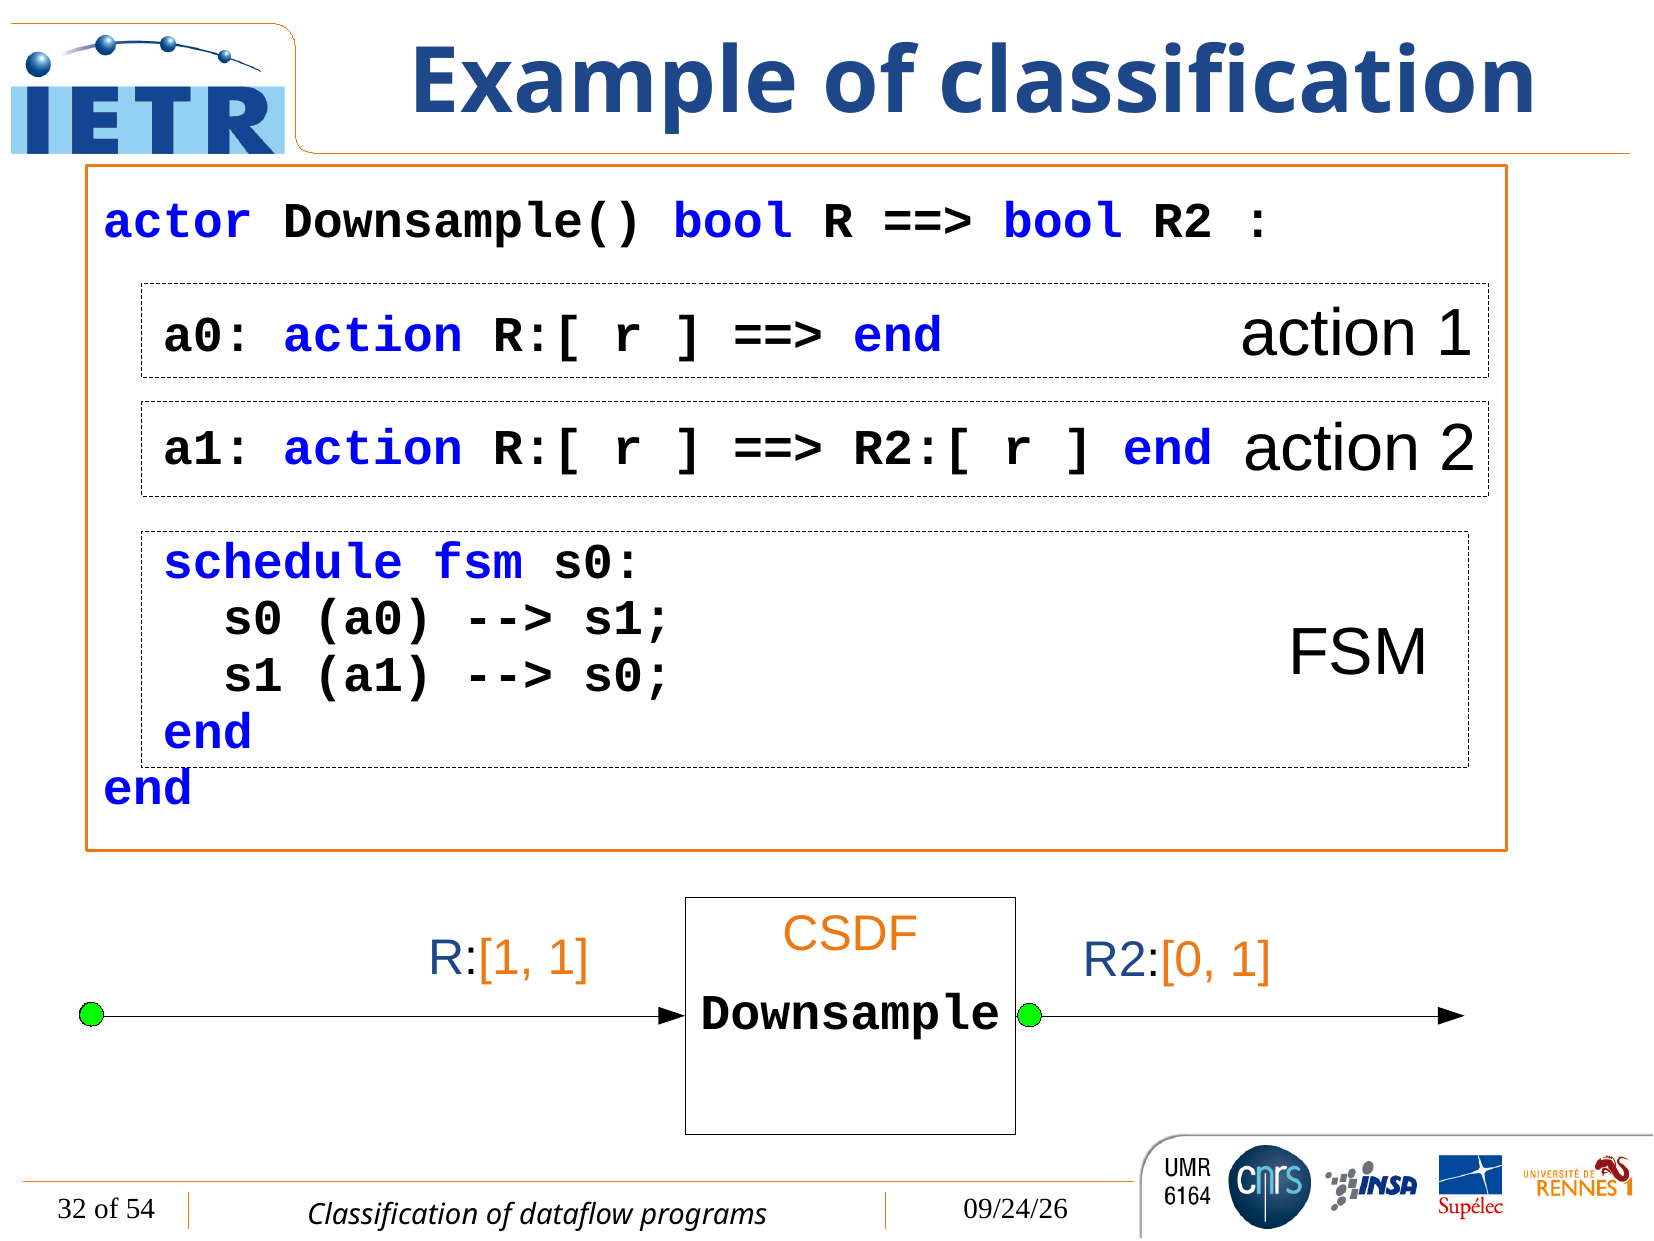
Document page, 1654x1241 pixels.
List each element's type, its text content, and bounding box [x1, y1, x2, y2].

text_box Downsample [685, 897, 1016, 1134]
title Example of classification [295, 0, 1654, 154]
picture [11, 35, 285, 154]
picture [1139, 1133, 1653, 1238]
text_box CSDF [767, 897, 934, 969]
text_box actor Downsample() bool R ==> bool R2 : a0: action R:[ r ] ==> end a1: action R:[ r ] ==> R2:[ r ] end schedule fsm s0: s0 (a0) --> s1; s1 (a1) --> s0; end end [86, 165, 1507, 851]
text_box [79, 1002, 104, 1027]
text_box action 1 [1240, 295, 1474, 371]
text_box R2:[0, 1] [1067, 923, 1287, 995]
text_box action 2 [1242, 409, 1477, 485]
text_box R:[1, 1] [413, 921, 615, 993]
text_box FSM [1288, 614, 1430, 689]
text_box [1017, 1003, 1042, 1027]
